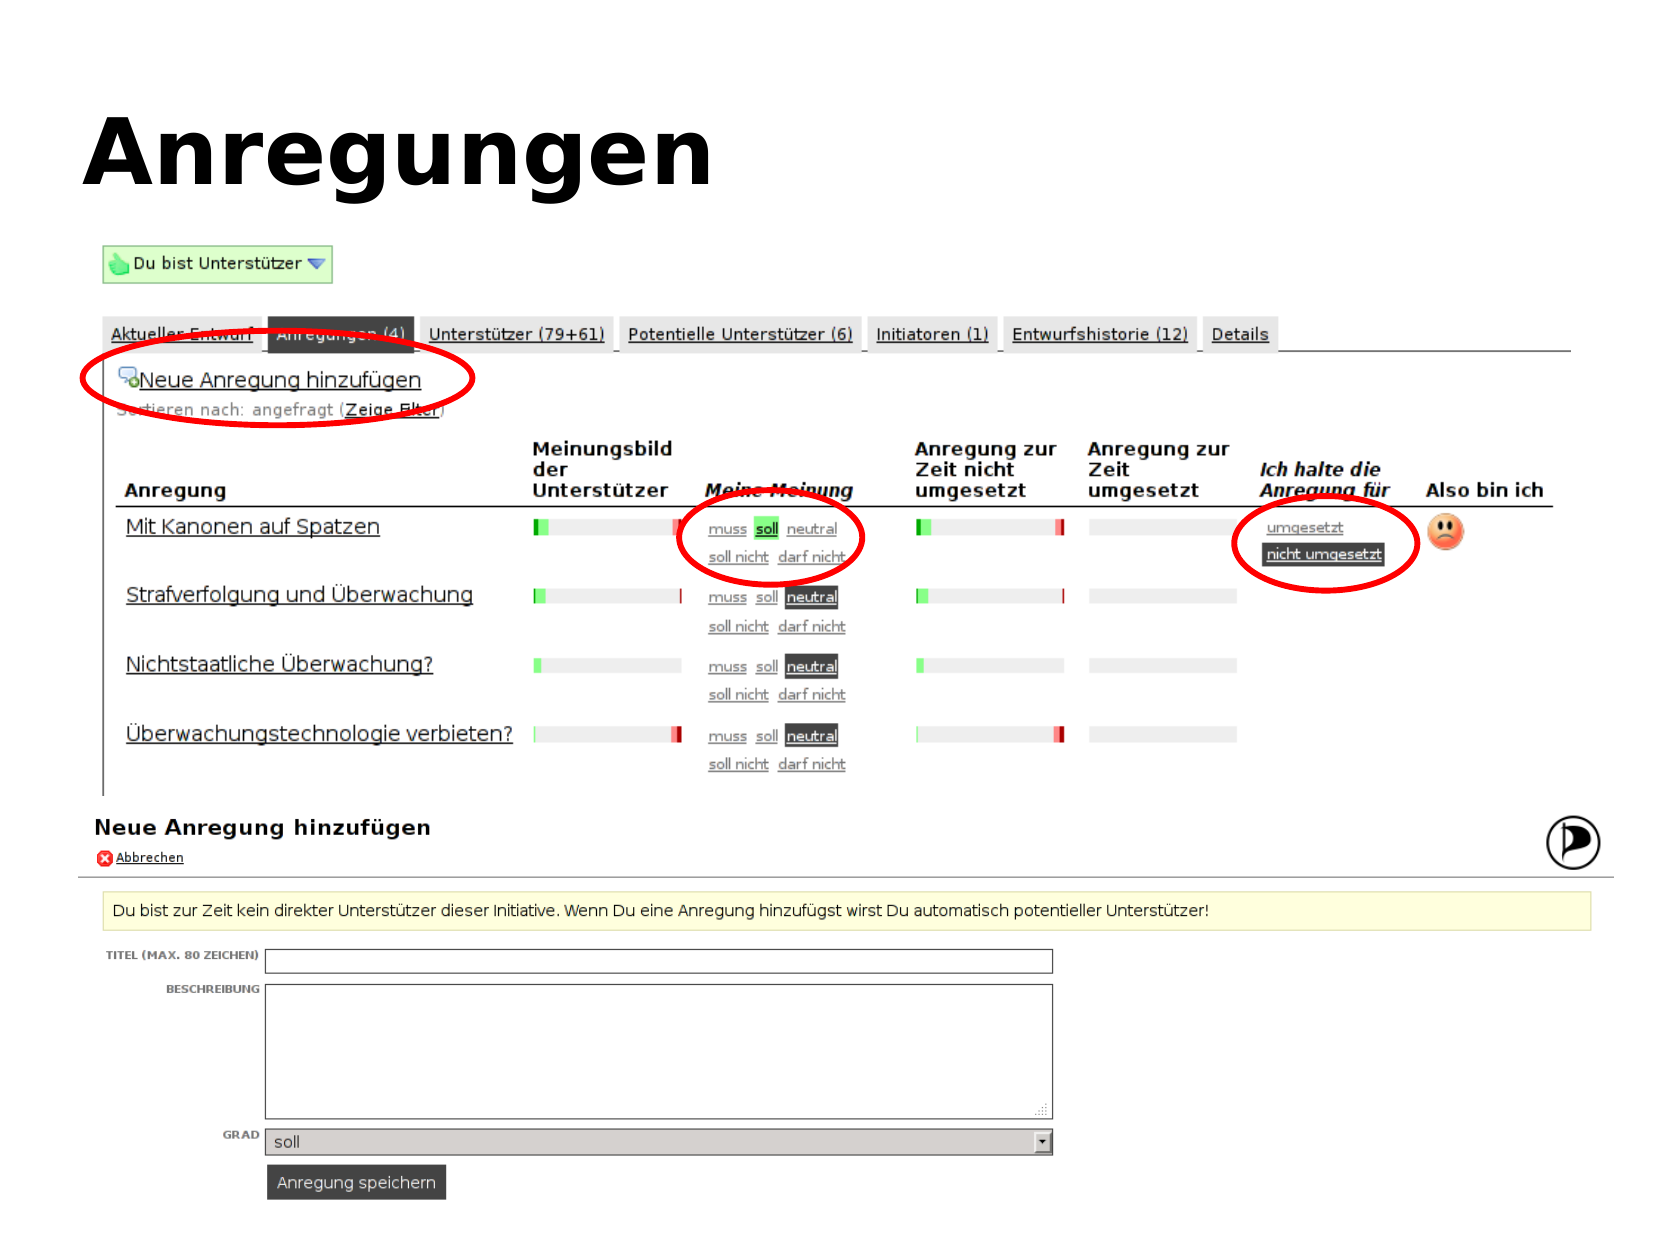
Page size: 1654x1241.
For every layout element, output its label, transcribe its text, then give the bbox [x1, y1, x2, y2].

picture [78, 801, 1614, 1211]
picture [86, 334, 469, 422]
title Anregungen [82, 49, 1571, 213]
picture [82, 213, 1571, 796]
